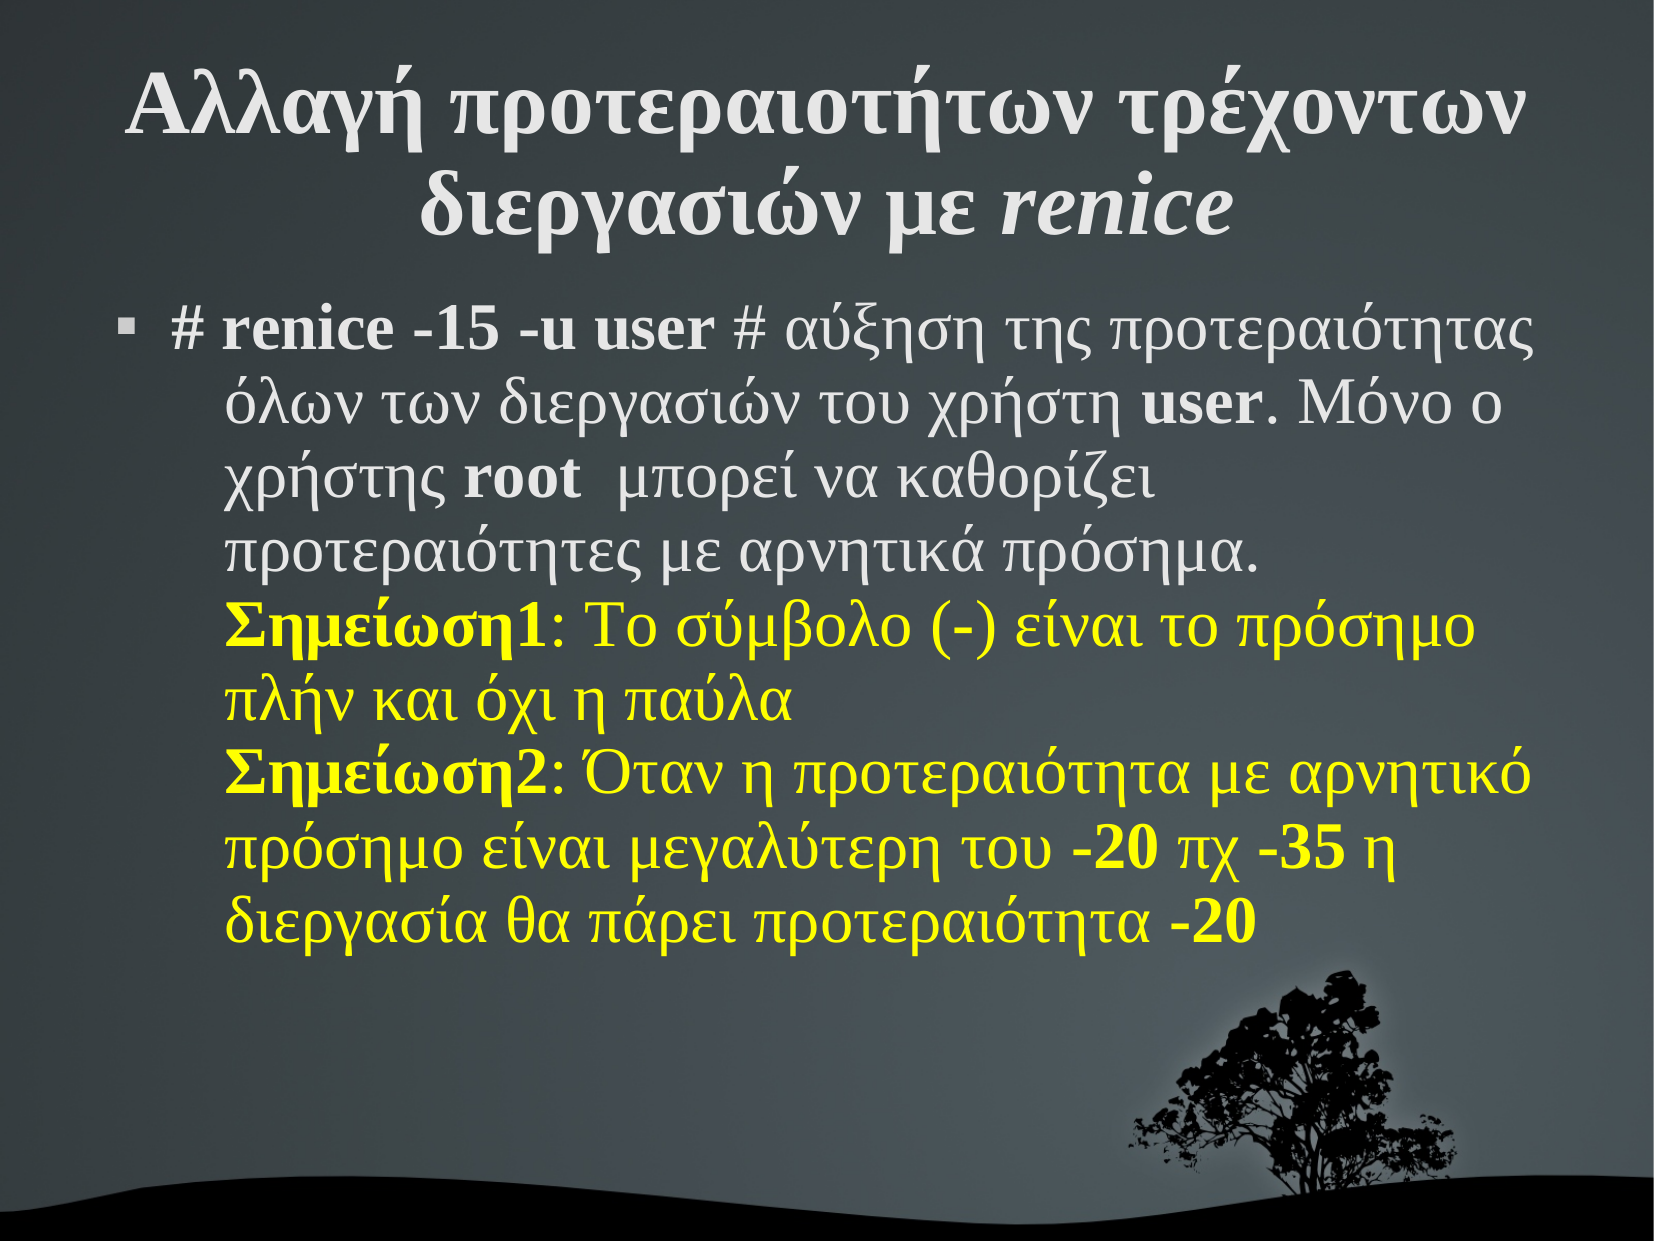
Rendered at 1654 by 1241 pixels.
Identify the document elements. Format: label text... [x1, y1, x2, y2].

list # renice -15 -u user # αύξηση της προτεραιότητας όλων των διεργασιών του χρήστη user. Μόνο ο χρήστης root μπορεί να καθορίζει προτεραιότητες με αρνητικά πρόσημα. Σημείωση1: Το σύμβολο (-) είναι το πρόσημο πλήν και όχι η παύλα Σημείωση2: Όταν η προτεραιότητα με αρνητικό πρόσημο είναι μεγαλύτερη του -20 πχ -35 η διεργασία θα πάρει προτεραιότητα -20 [82, 290, 1571, 1109]
title Αλλαγή προτεραιοτήτων τρέχοντων διεργασιών με renice [82, 33, 1571, 273]
picture [0, 0, 1654, 1241]
